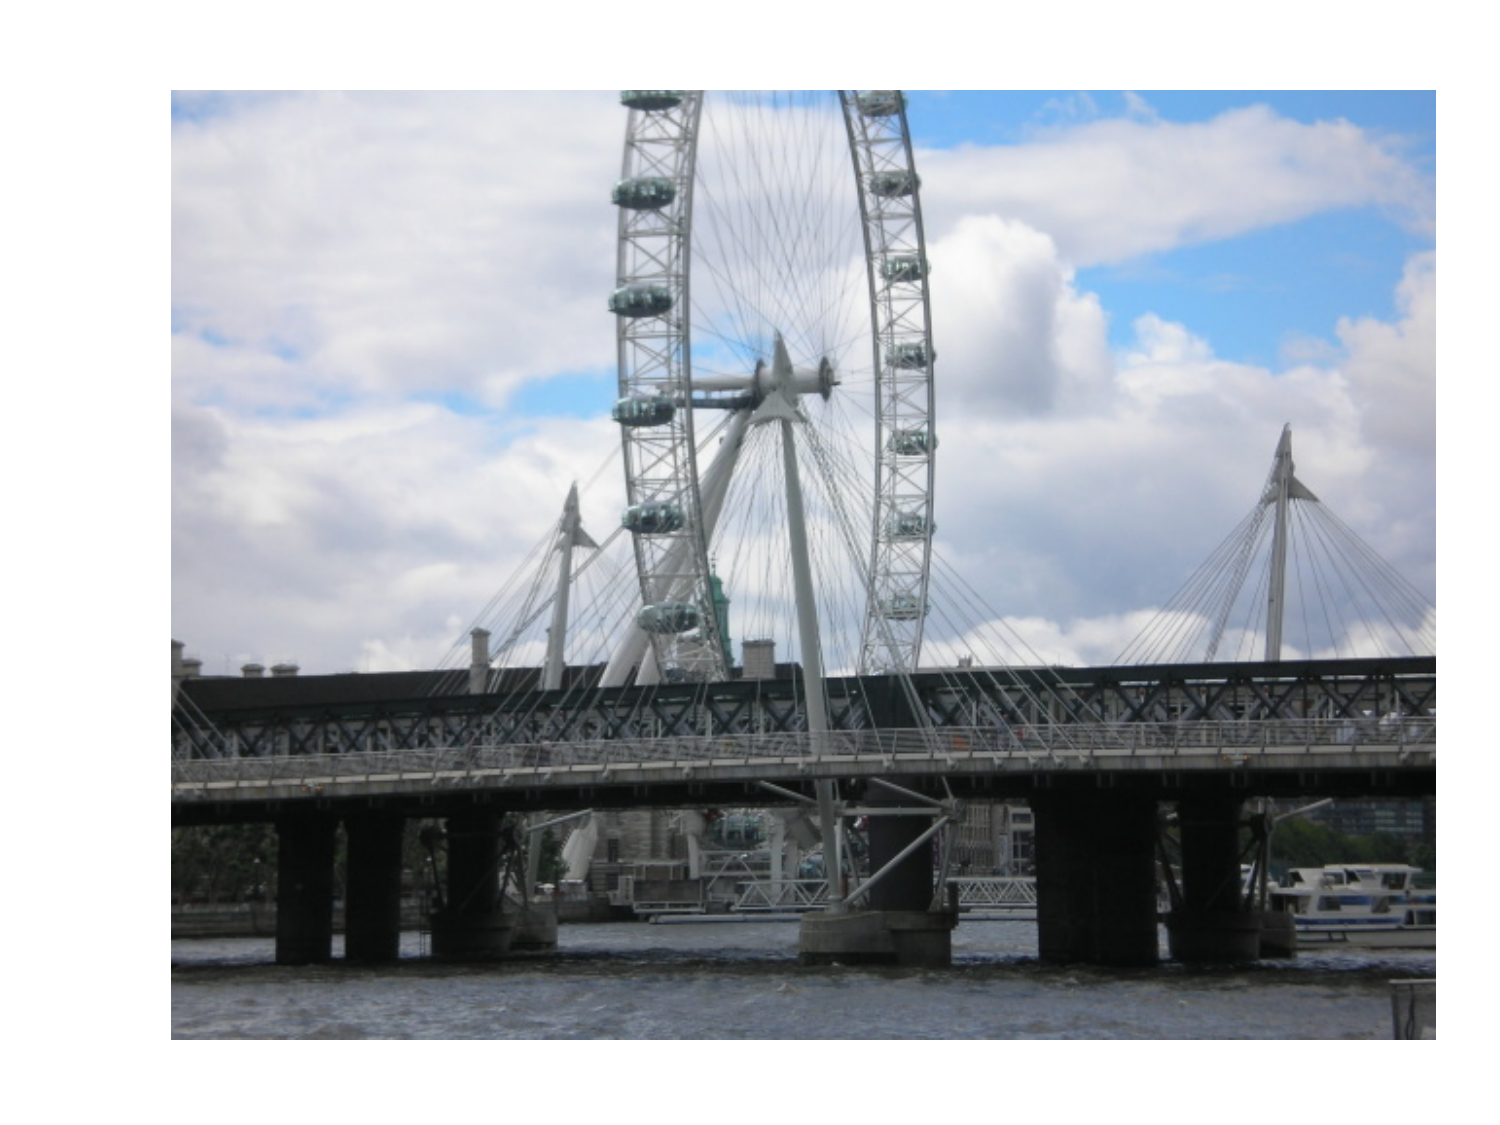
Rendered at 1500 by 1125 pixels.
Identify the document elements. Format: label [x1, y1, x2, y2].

picture [171, 90, 1436, 1040]
